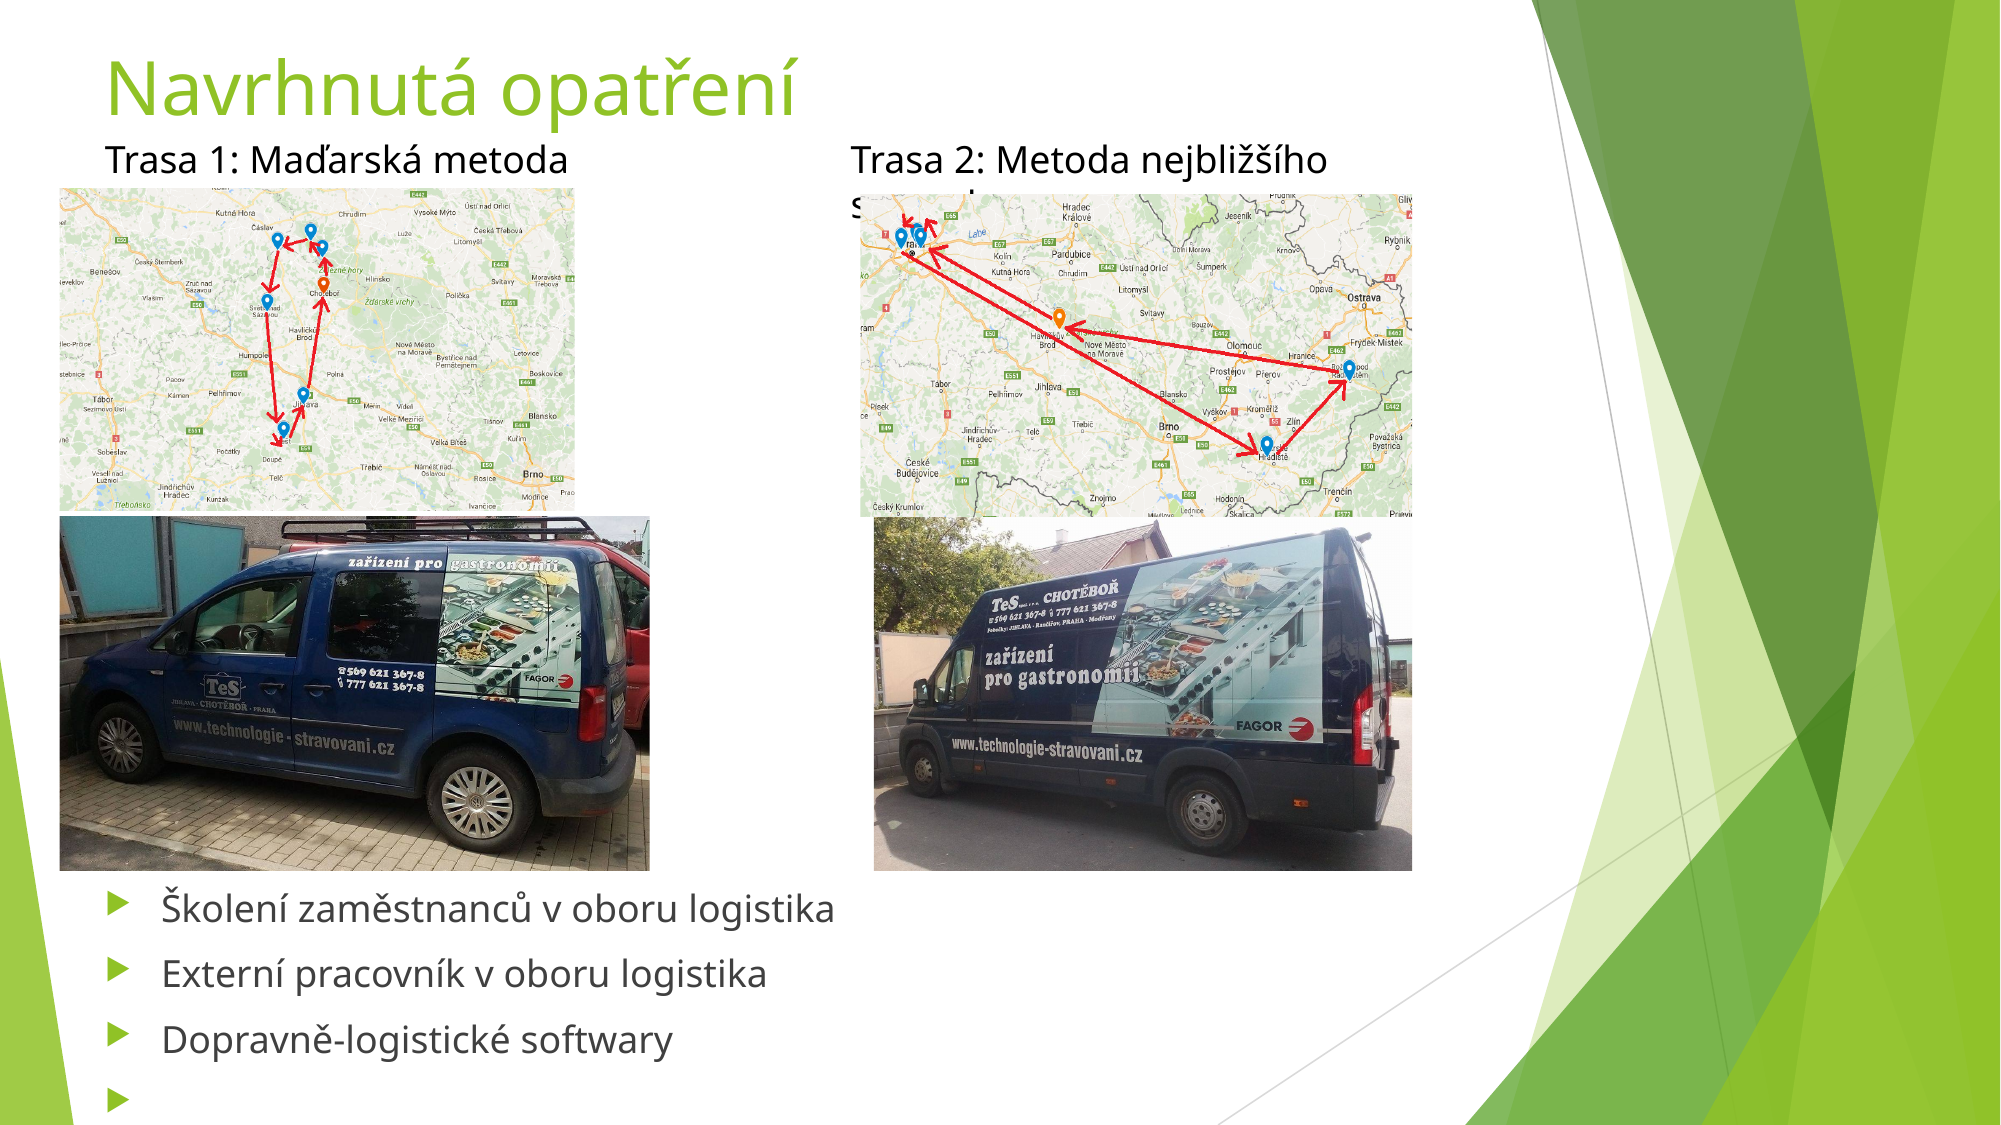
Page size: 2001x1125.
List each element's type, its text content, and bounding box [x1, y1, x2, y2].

text_box Trasa 2: Metoda nejbližšího souseda [835, 128, 1500, 189]
list Školení zaměstnanců v oboru logistika Externí pracovník v oboru logistika Dopravně-logistické softwary [89, 811, 1500, 1125]
picture [860, 194, 1413, 871]
text_box Trasa 1: Maďarská metoda [89, 128, 755, 189]
picture [59, 188, 575, 511]
picture [59, 516, 650, 871]
title Navrhnutá opatření [89, 33, 1500, 153]
